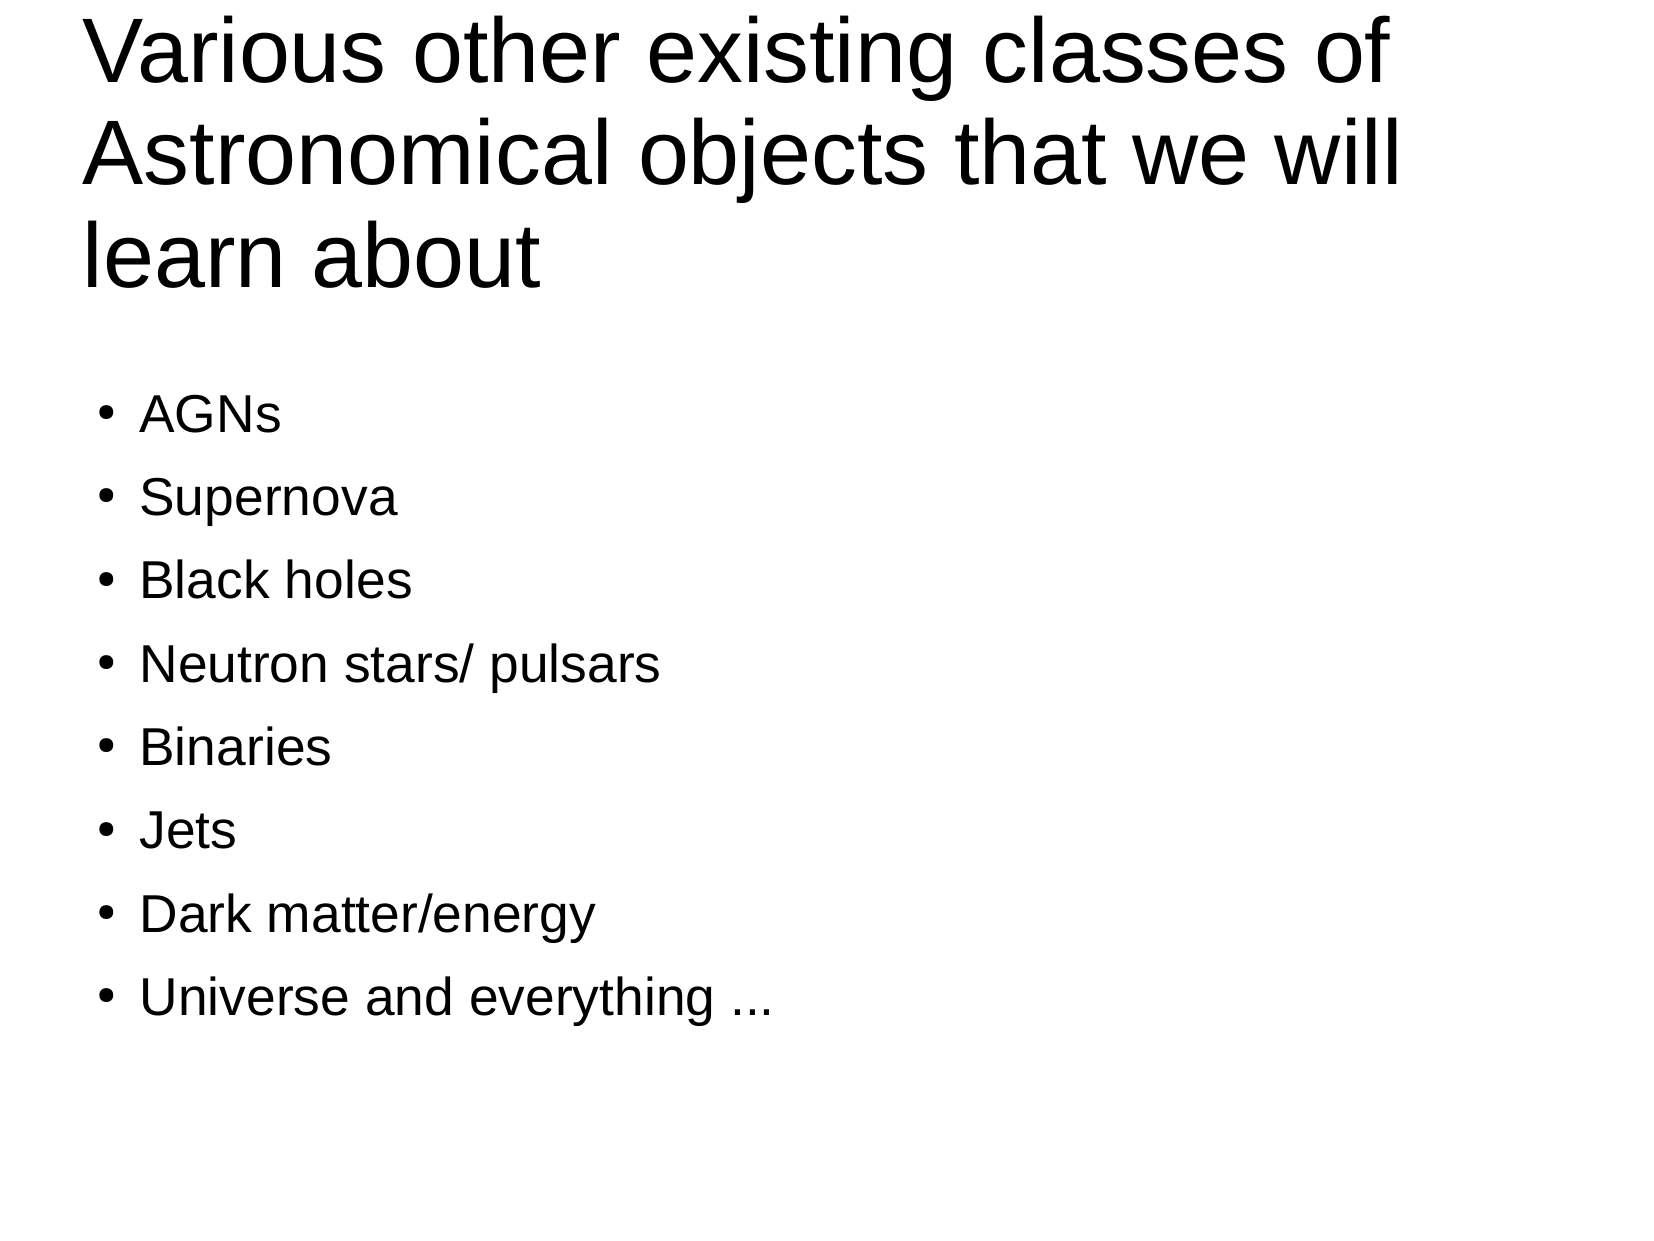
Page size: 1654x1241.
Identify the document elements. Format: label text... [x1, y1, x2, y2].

title Various other existing classes of Astronomical objects that we will learn about [82, 0, 1571, 307]
list AGNs Supernova Black holes Neutron stars/ pulsars Binaries Jets Dark matter/energy Universe and everything ... [82, 383, 1571, 1034]
